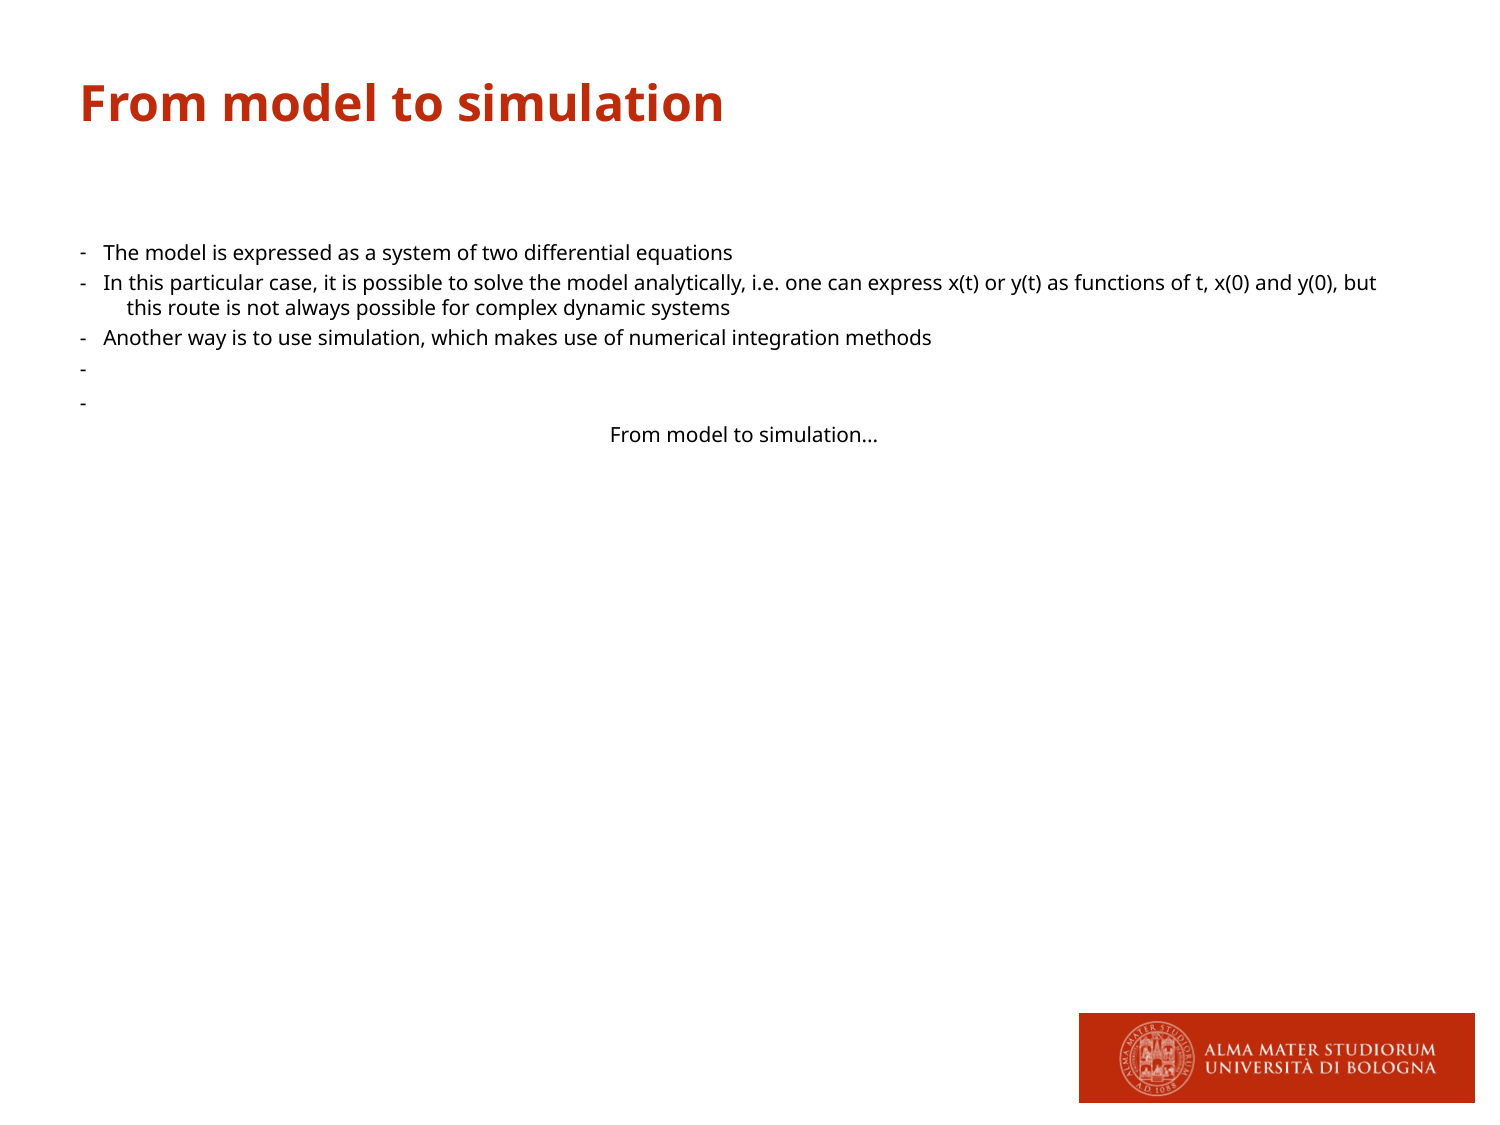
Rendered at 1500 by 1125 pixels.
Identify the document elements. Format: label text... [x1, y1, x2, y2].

list From model to simulation [64, 78, 1447, 185]
list The model is expressed as a system of two differential equations In this particular case, it is possible to solve the model analytically, i.e. one can express x(t) or y(t) as functions of t, x(0) and y(0), but this route is not always possible for complex dynamic systems Another way is to use simulation, which makes use of numerical integration methods From model to simulation... [64, 231, 1424, 457]
